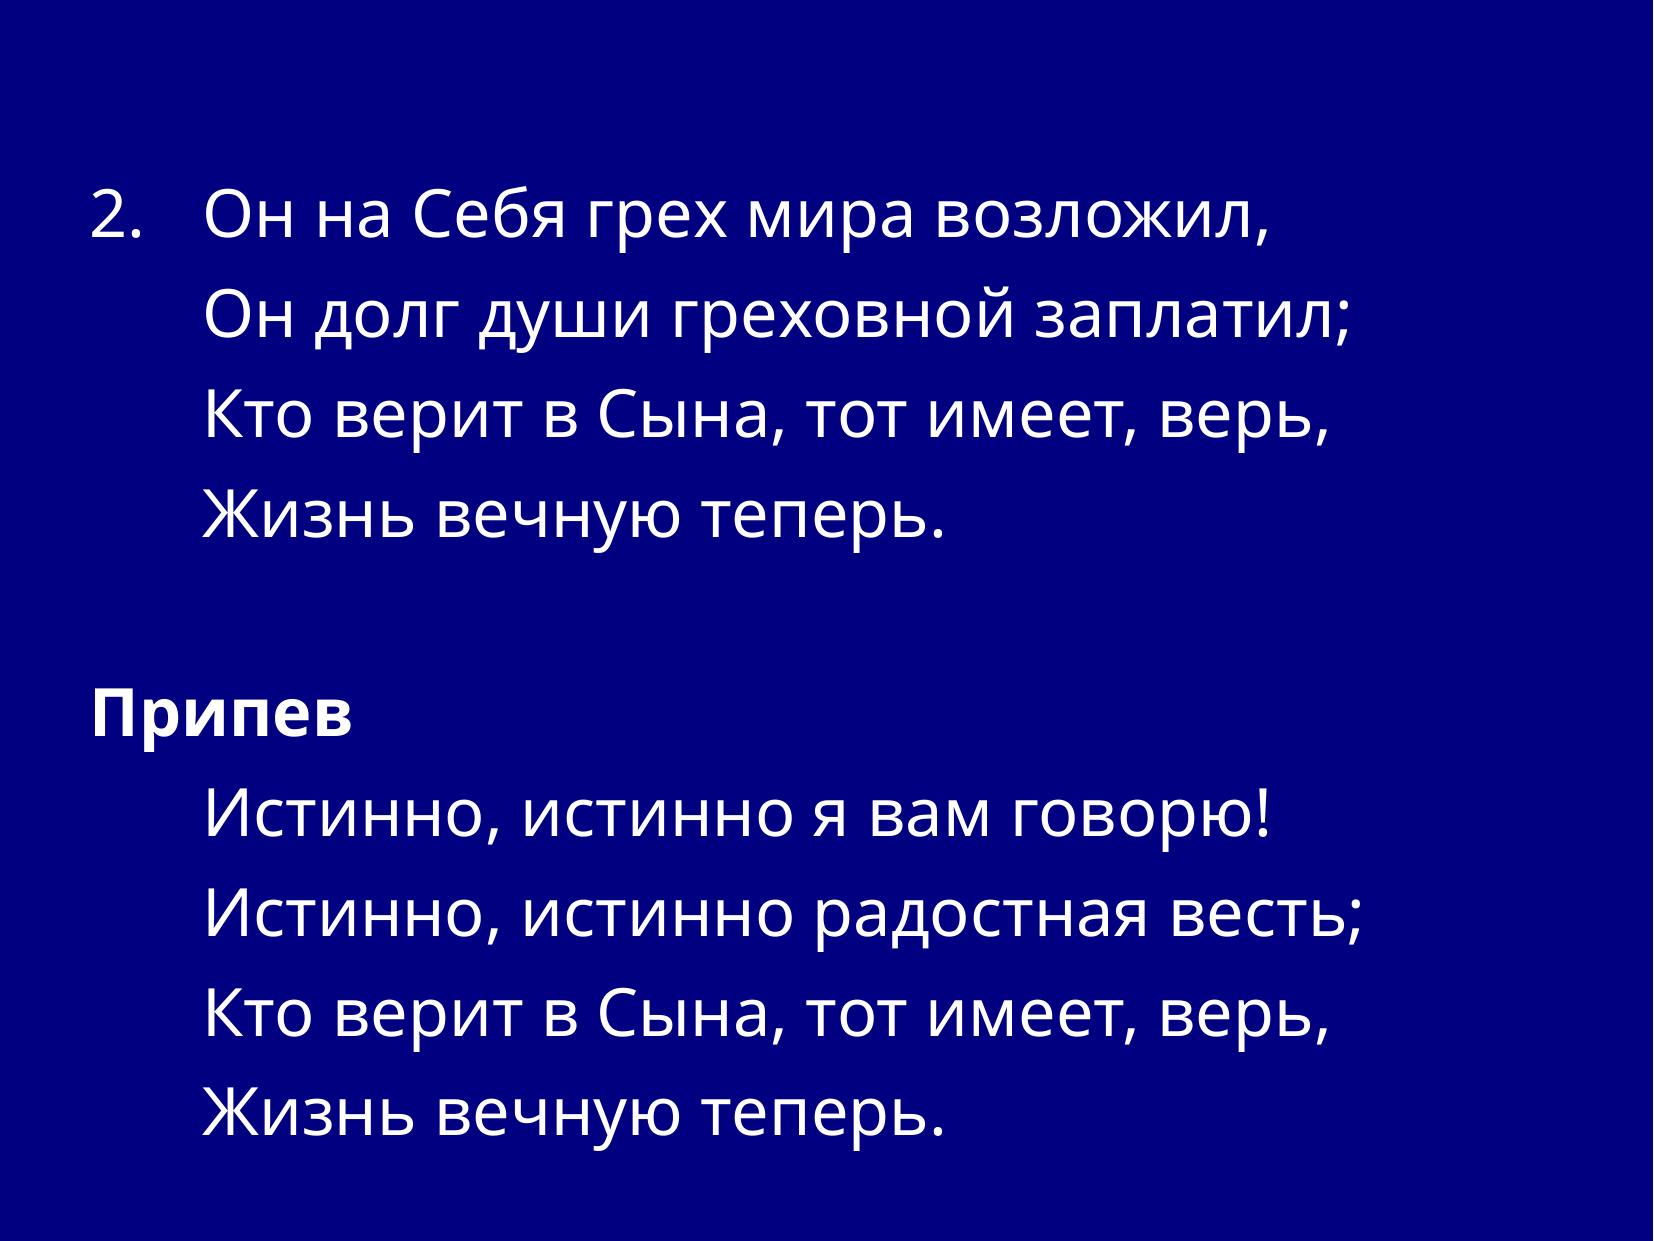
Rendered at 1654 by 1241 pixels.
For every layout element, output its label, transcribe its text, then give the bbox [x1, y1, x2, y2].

text_box 2. Он на Себя грех мира возложил, Он долг души греховной заплатил; Кто верит в Сына, тот имеет, верь, Жизнь вечную теперь. Припев Истинно, истинно я вам говорю! Истинно, истинно радостная весть; Кто верит в Сына, тот имеет, верь, Жизнь вечную теперь. [75, 150, 1576, 1163]
